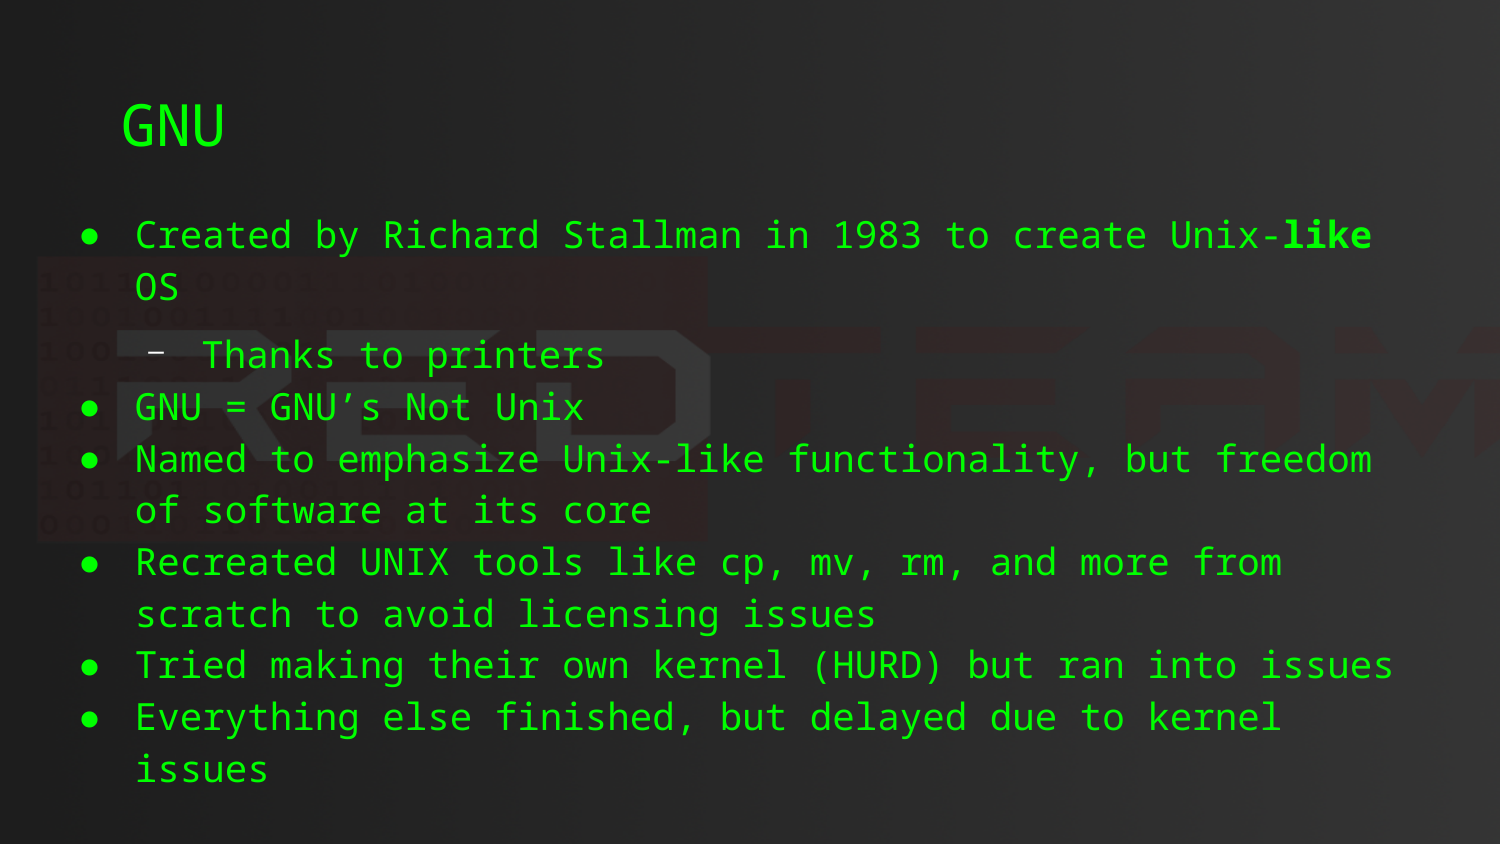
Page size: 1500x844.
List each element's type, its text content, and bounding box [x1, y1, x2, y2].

title GNU [105, 72, 1443, 167]
picture [0, 0, 1500, 844]
list Created by Richard Stallman in 1983 to create Unix-like OS Thanks to printers GNU = GNU’s Not Unix Named to emphasize Unix-like functionality, but freedom of software at its core Recreated UNIX tools like cp, mv, rm, and more from scratch to avoid licensing issues Tried making their own kernel (HURD) but ran into issues Everything else finished, but delayed due to kernel issues [44, 189, 1443, 750]
